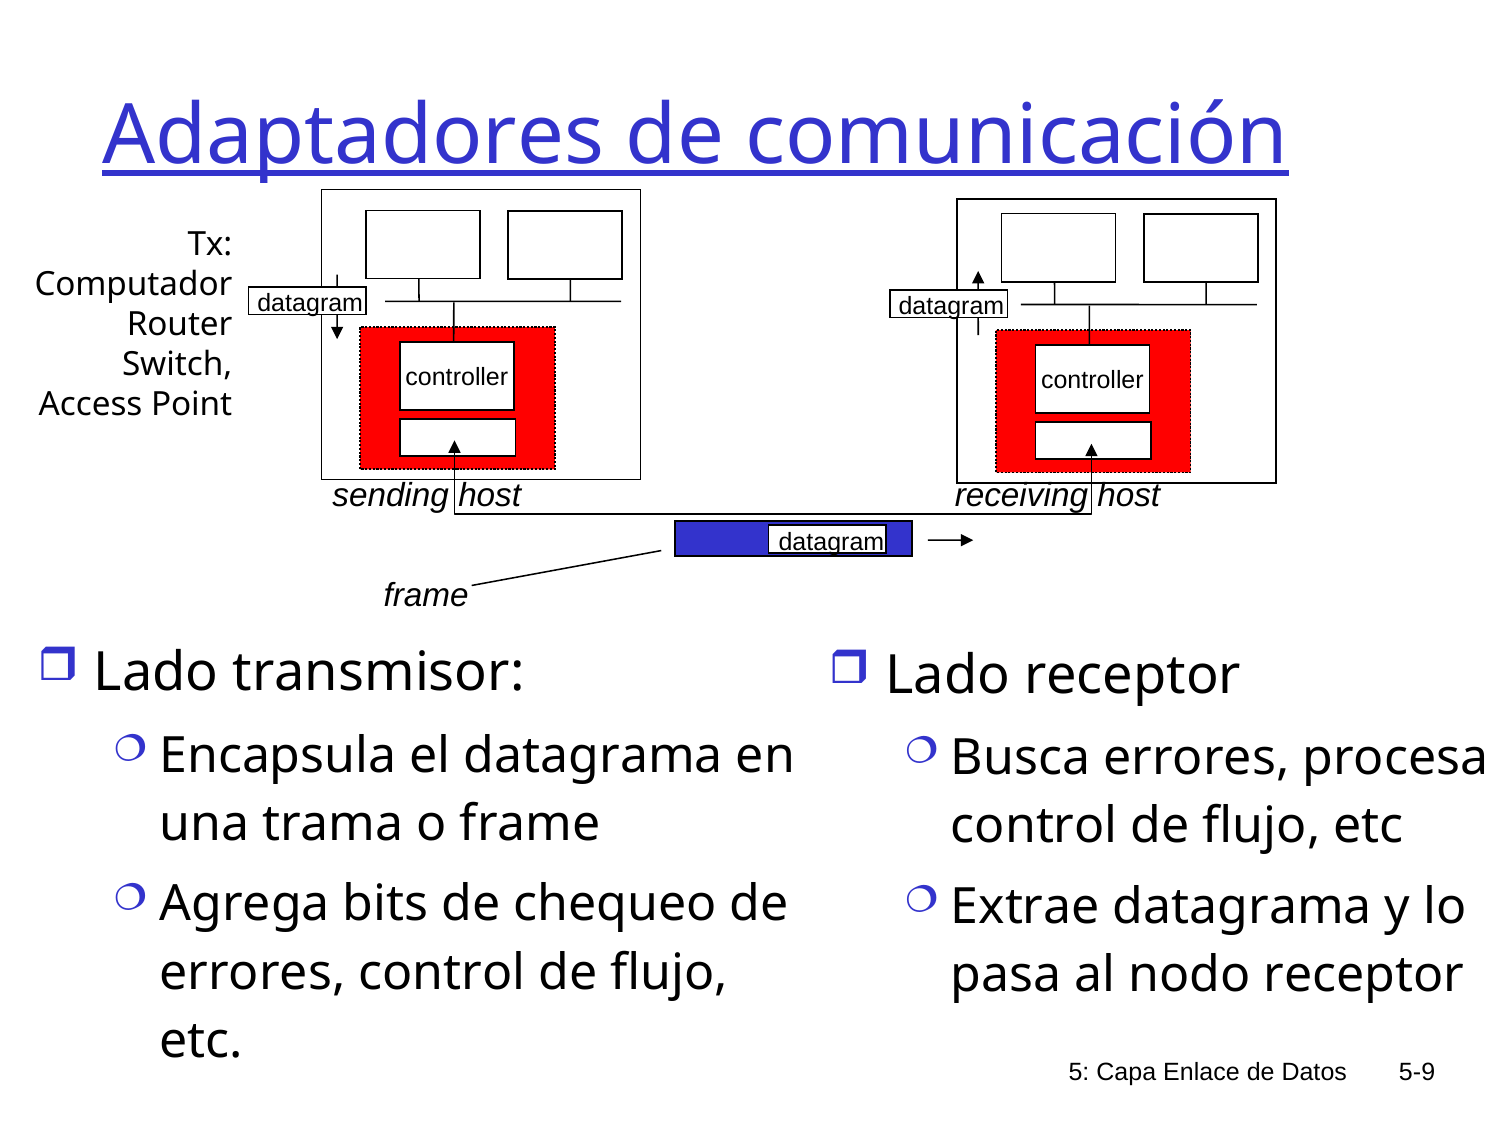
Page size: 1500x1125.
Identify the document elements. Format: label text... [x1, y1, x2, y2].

text_box datagram [763, 517, 900, 563]
title Adaptadores de comunicación [87, 37, 1363, 225]
text_box controller [1035, 344, 1150, 414]
text_box controller [399, 341, 514, 410]
text_box datagram [242, 279, 378, 325]
text_box frame [368, 565, 484, 621]
text_box [321, 189, 641, 480]
text_box [900, 520, 913, 556]
text_box [957, 198, 1277, 483]
list Lado transmisor: Encapsula el datagrama en una trama o frame Agrega bits de chequeo de errores, control de flujo, etc. [37, 632, 826, 1089]
text_box receiving host [940, 465, 1091, 513]
text_box sending host [455, 465, 537, 513]
list Lado receptor Busca errores, procesa control de flujo, etc Extrae datagrama y lo pasa al nodo receptor [828, 635, 1500, 1110]
text_box [675, 520, 763, 556]
text_box sending host [317, 465, 537, 521]
text_box receiving host [940, 465, 1176, 521]
text_box Tx: Computador Router Switch, Access Point [19, 214, 248, 430]
text_box datagram [883, 282, 1020, 328]
